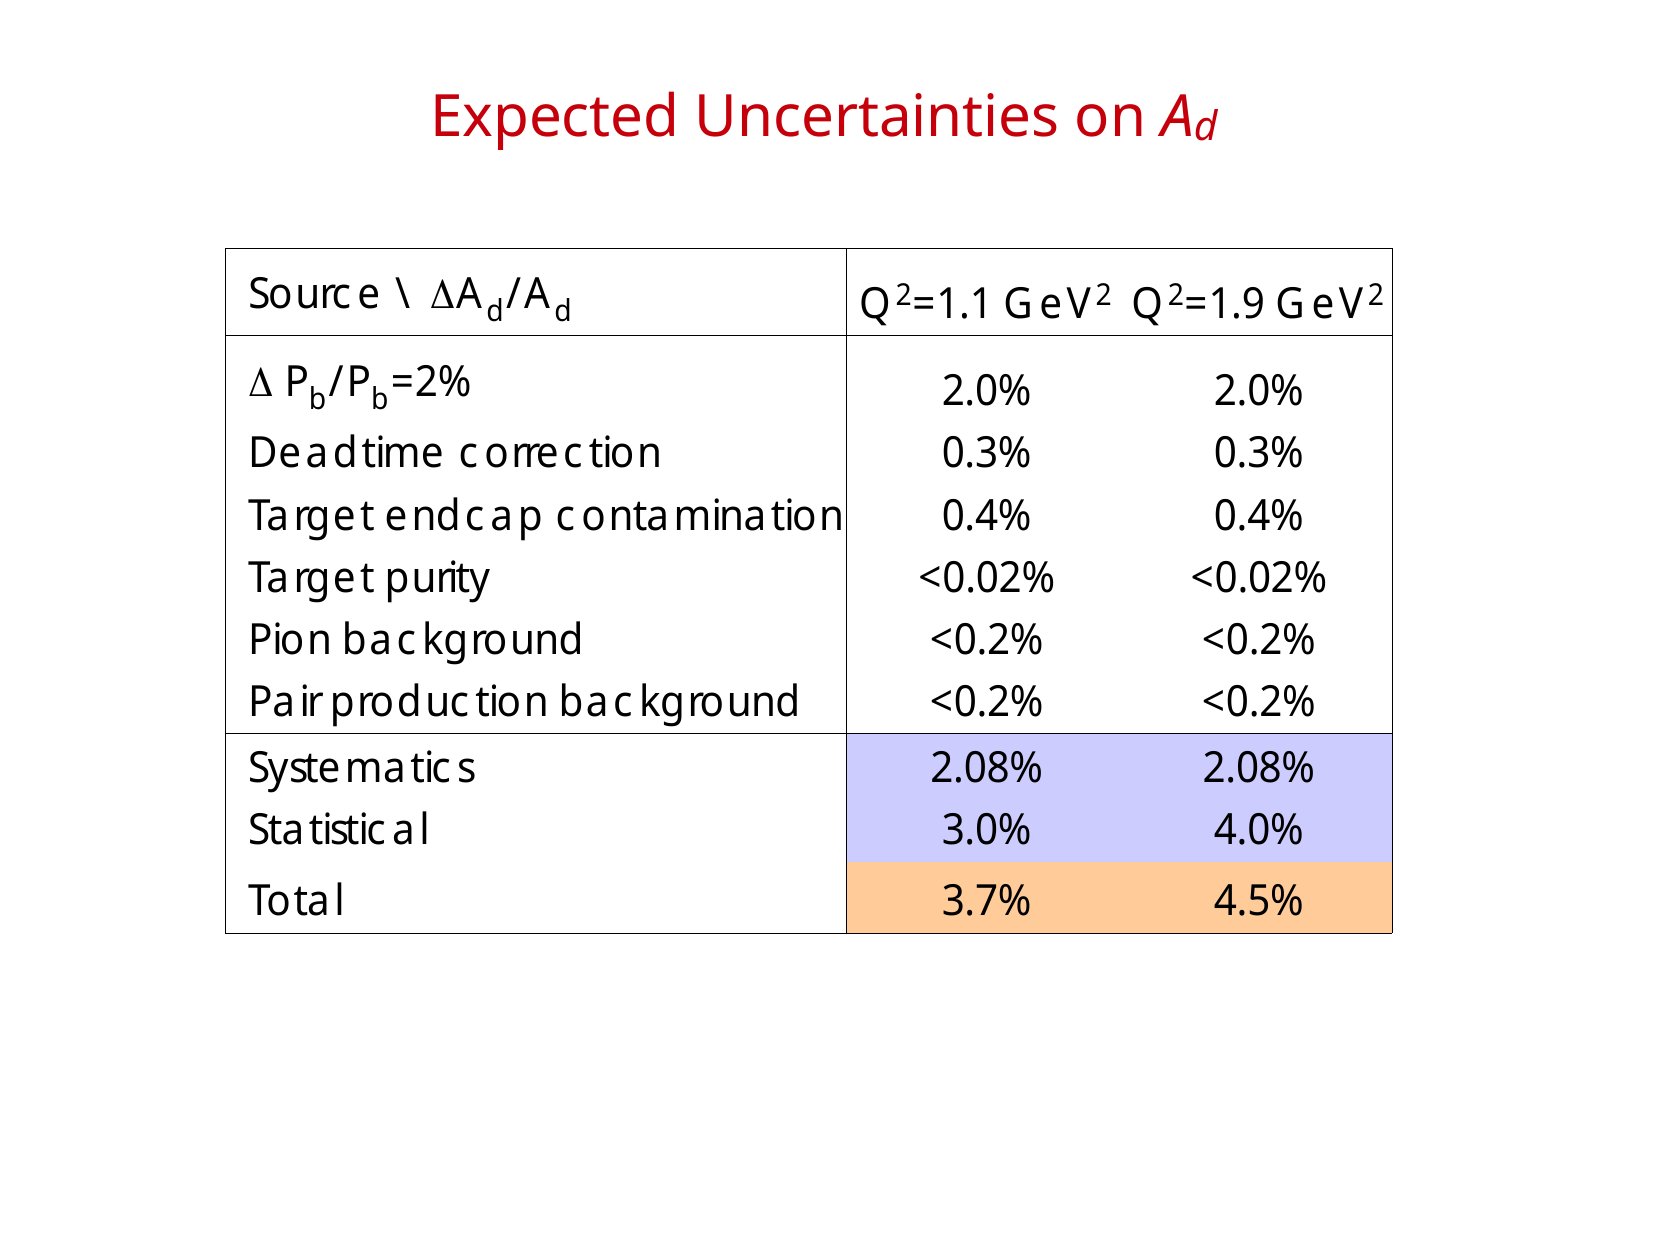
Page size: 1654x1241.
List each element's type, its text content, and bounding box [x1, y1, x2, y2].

title Expected Uncertainties on Ad [118, 62, 1530, 166]
chart [225, 248, 1394, 976]
